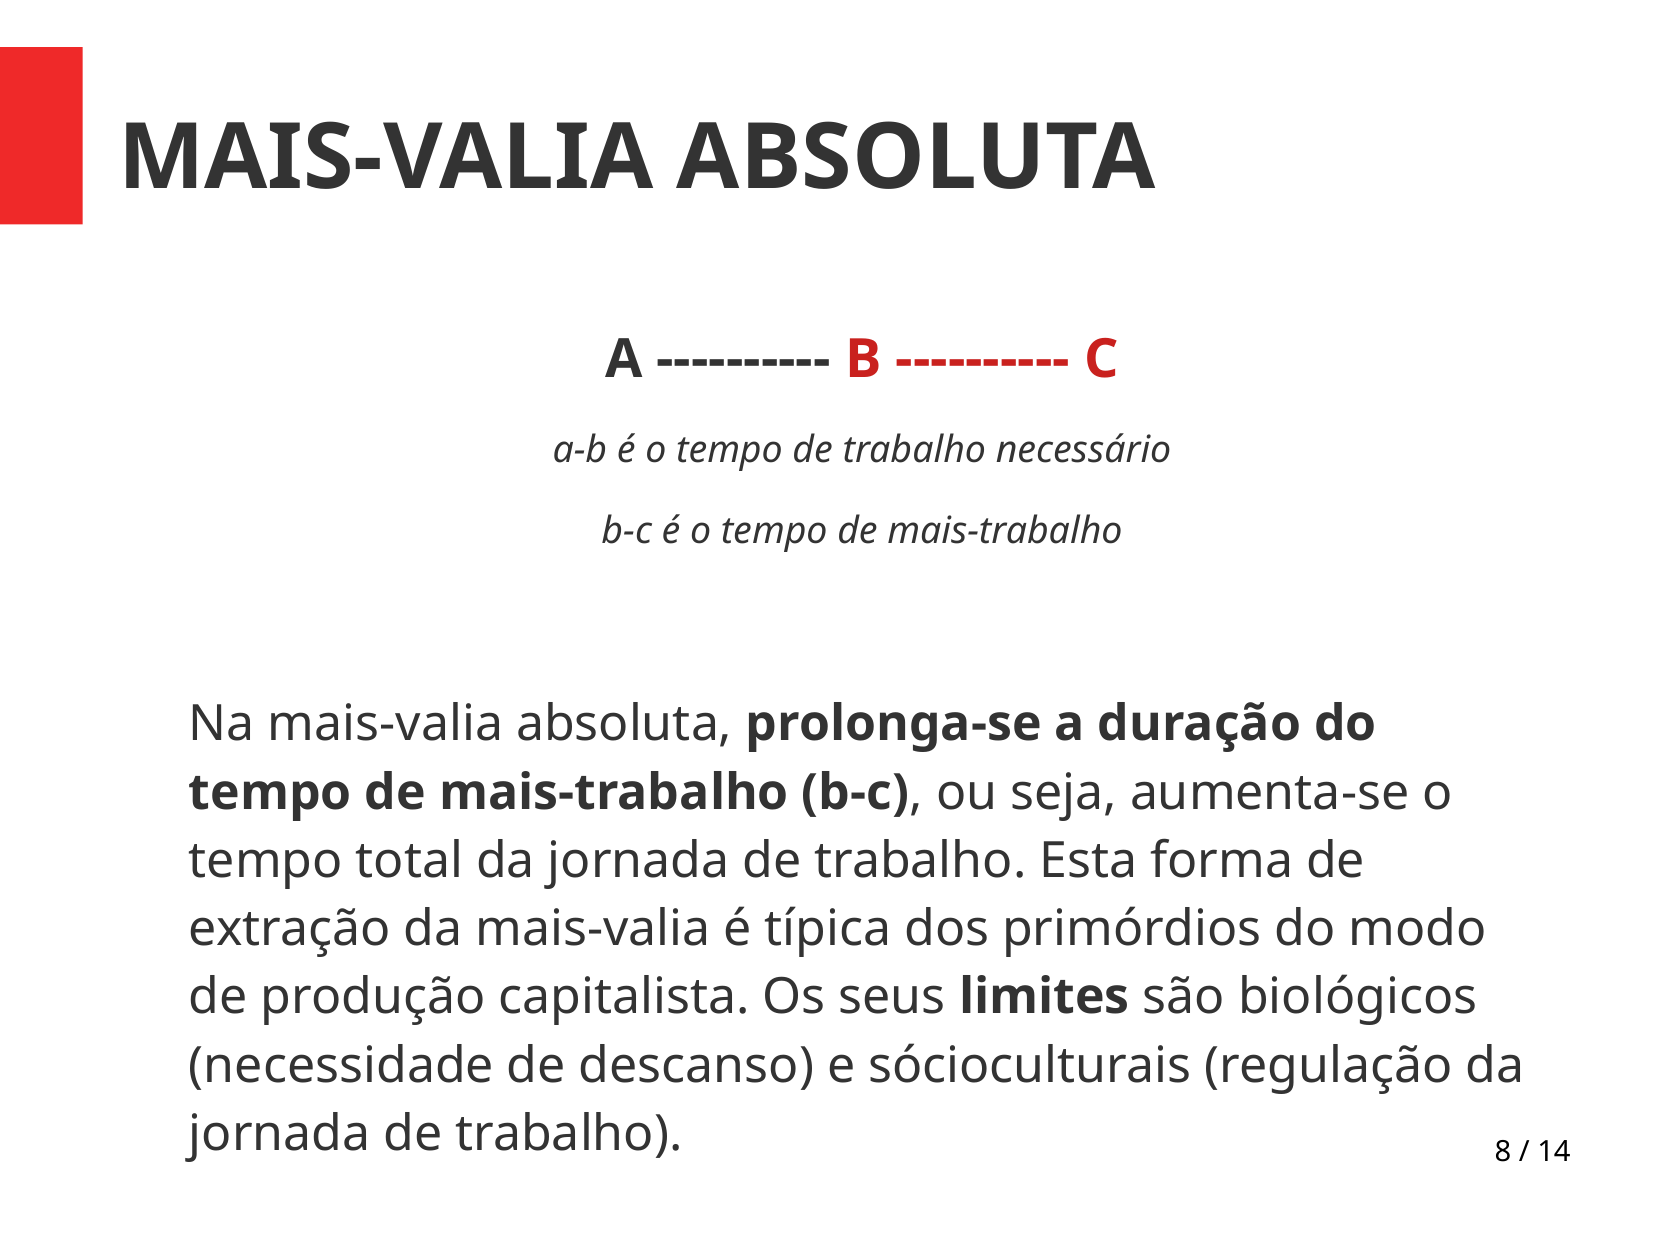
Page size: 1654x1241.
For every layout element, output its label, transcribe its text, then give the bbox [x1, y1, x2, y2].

list A ---------- B ---------- C a-b é o tempo de trabalho necessário b-c é o tempo de mais-trabalho Na mais-valia absoluta, prolonga-se a duração do tempo de mais-trabalho (b-c), ou seja, aumenta-se o tempo total da jornada de trabalho. Esta forma de extração da mais-valia é típica dos primórdios do modo de produção capitalista. Os seus limites são biológicos (necessidade de descanso) e sócioculturais (regulação da jornada de trabalho). [118, 210, 1536, 986]
title MAIS-VALIA ABSOLUTA [118, 49, 1571, 257]
